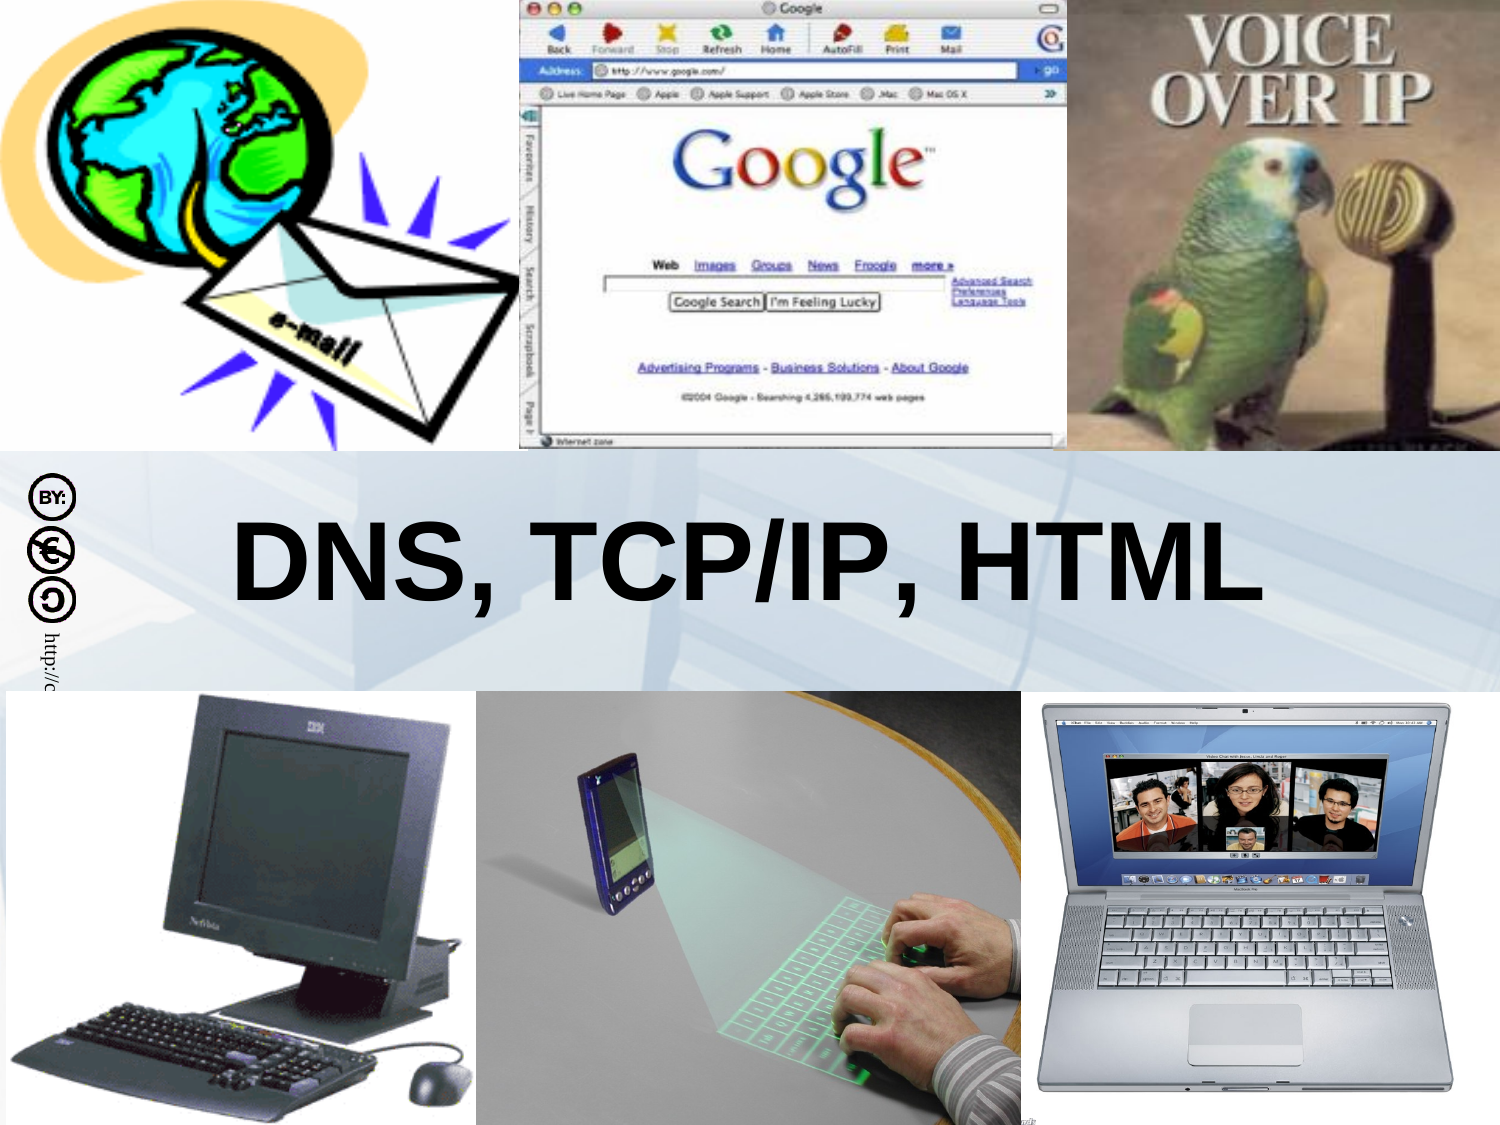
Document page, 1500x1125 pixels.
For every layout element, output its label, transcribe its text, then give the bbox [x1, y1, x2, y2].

text_box DNS, TCP/IP, HTML [73, 471, 1425, 660]
picture [0, 0, 1500, 1125]
